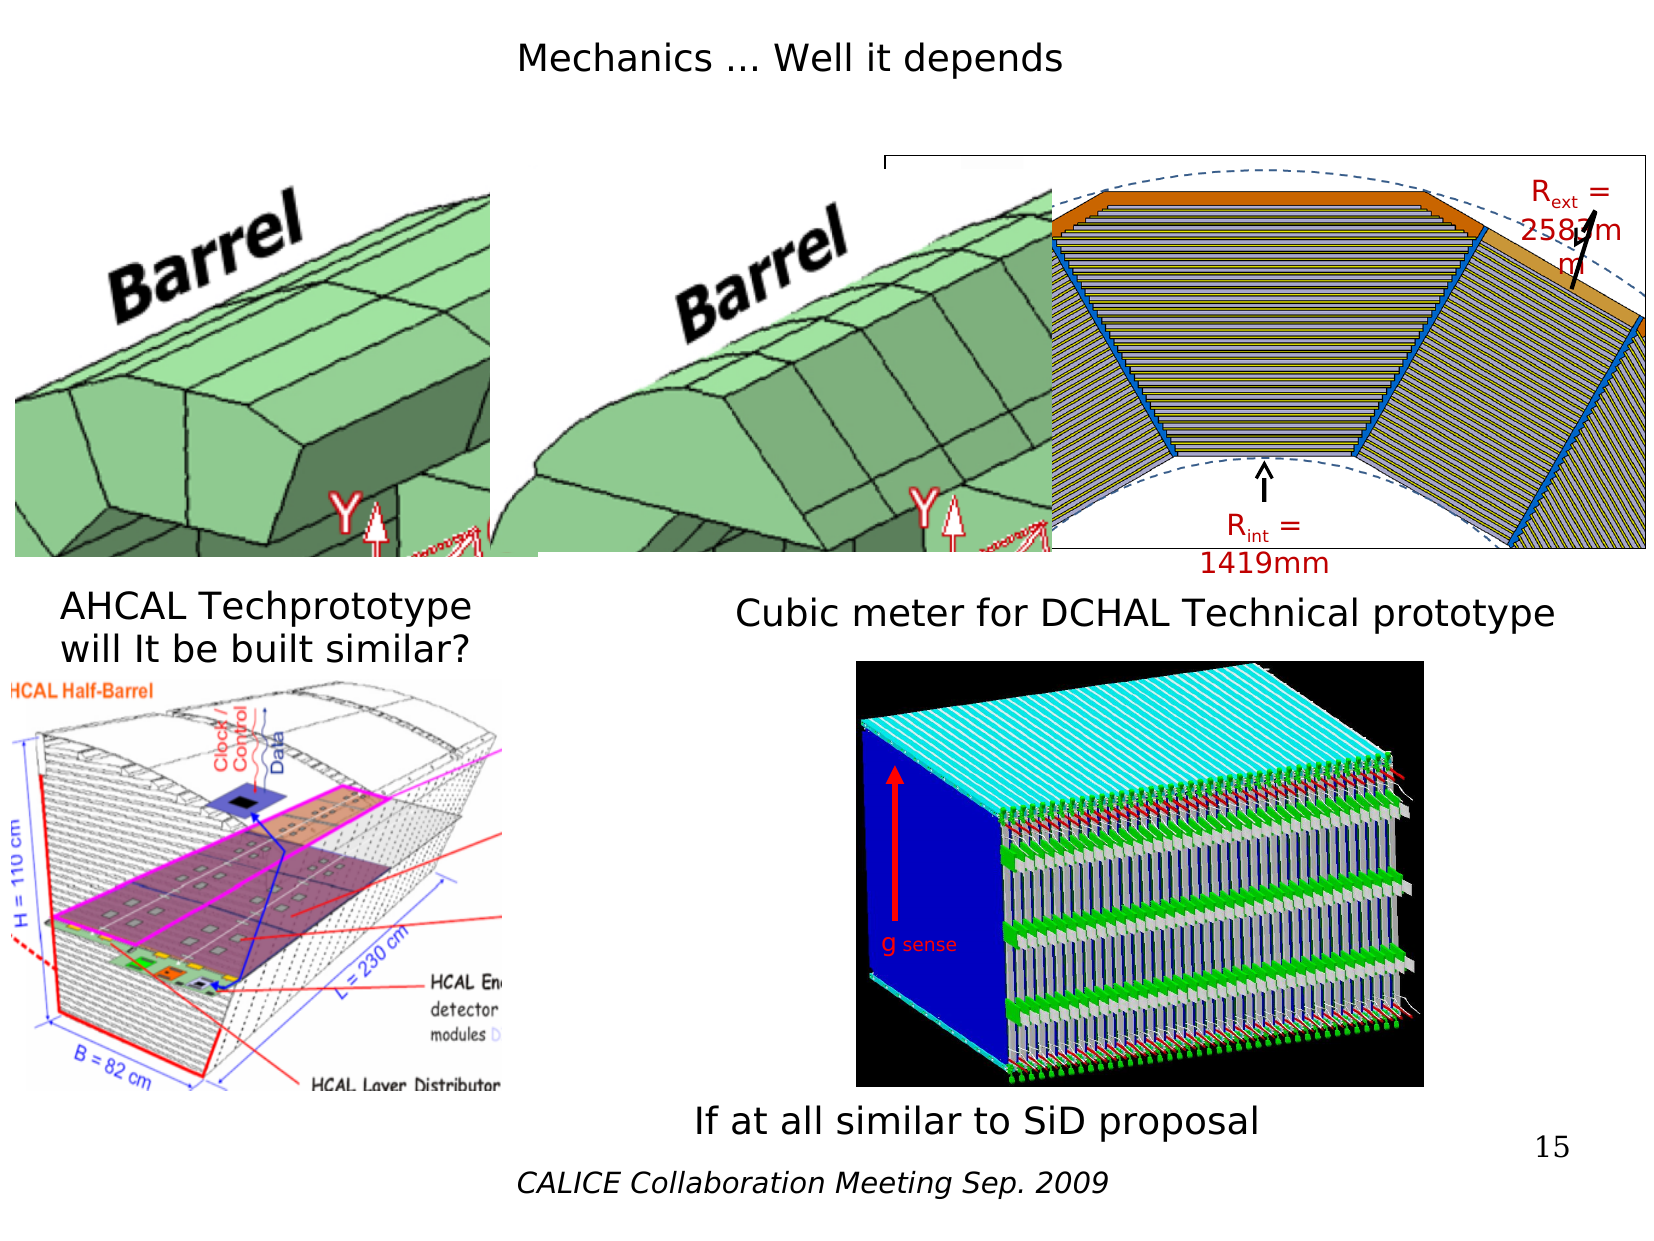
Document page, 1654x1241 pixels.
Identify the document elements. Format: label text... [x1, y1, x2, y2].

text_box AHCAL Techprototype will It be built similar? [44, 577, 479, 680]
picture [11, 679, 502, 1091]
picture [15, 156, 1645, 557]
text_box Rext = 2583mm [1504, 166, 1640, 290]
picture [856, 661, 1424, 1087]
text_box Cubic meter for DCHAL Technical prototype [720, 584, 1554, 643]
text_box Rint = 1419mm [1179, 500, 1350, 584]
text_box If at all similar to SiD proposal [679, 1092, 1263, 1151]
text_box Mechanics ... Well it depends [501, 29, 1068, 88]
text_box g sense [866, 920, 981, 966]
